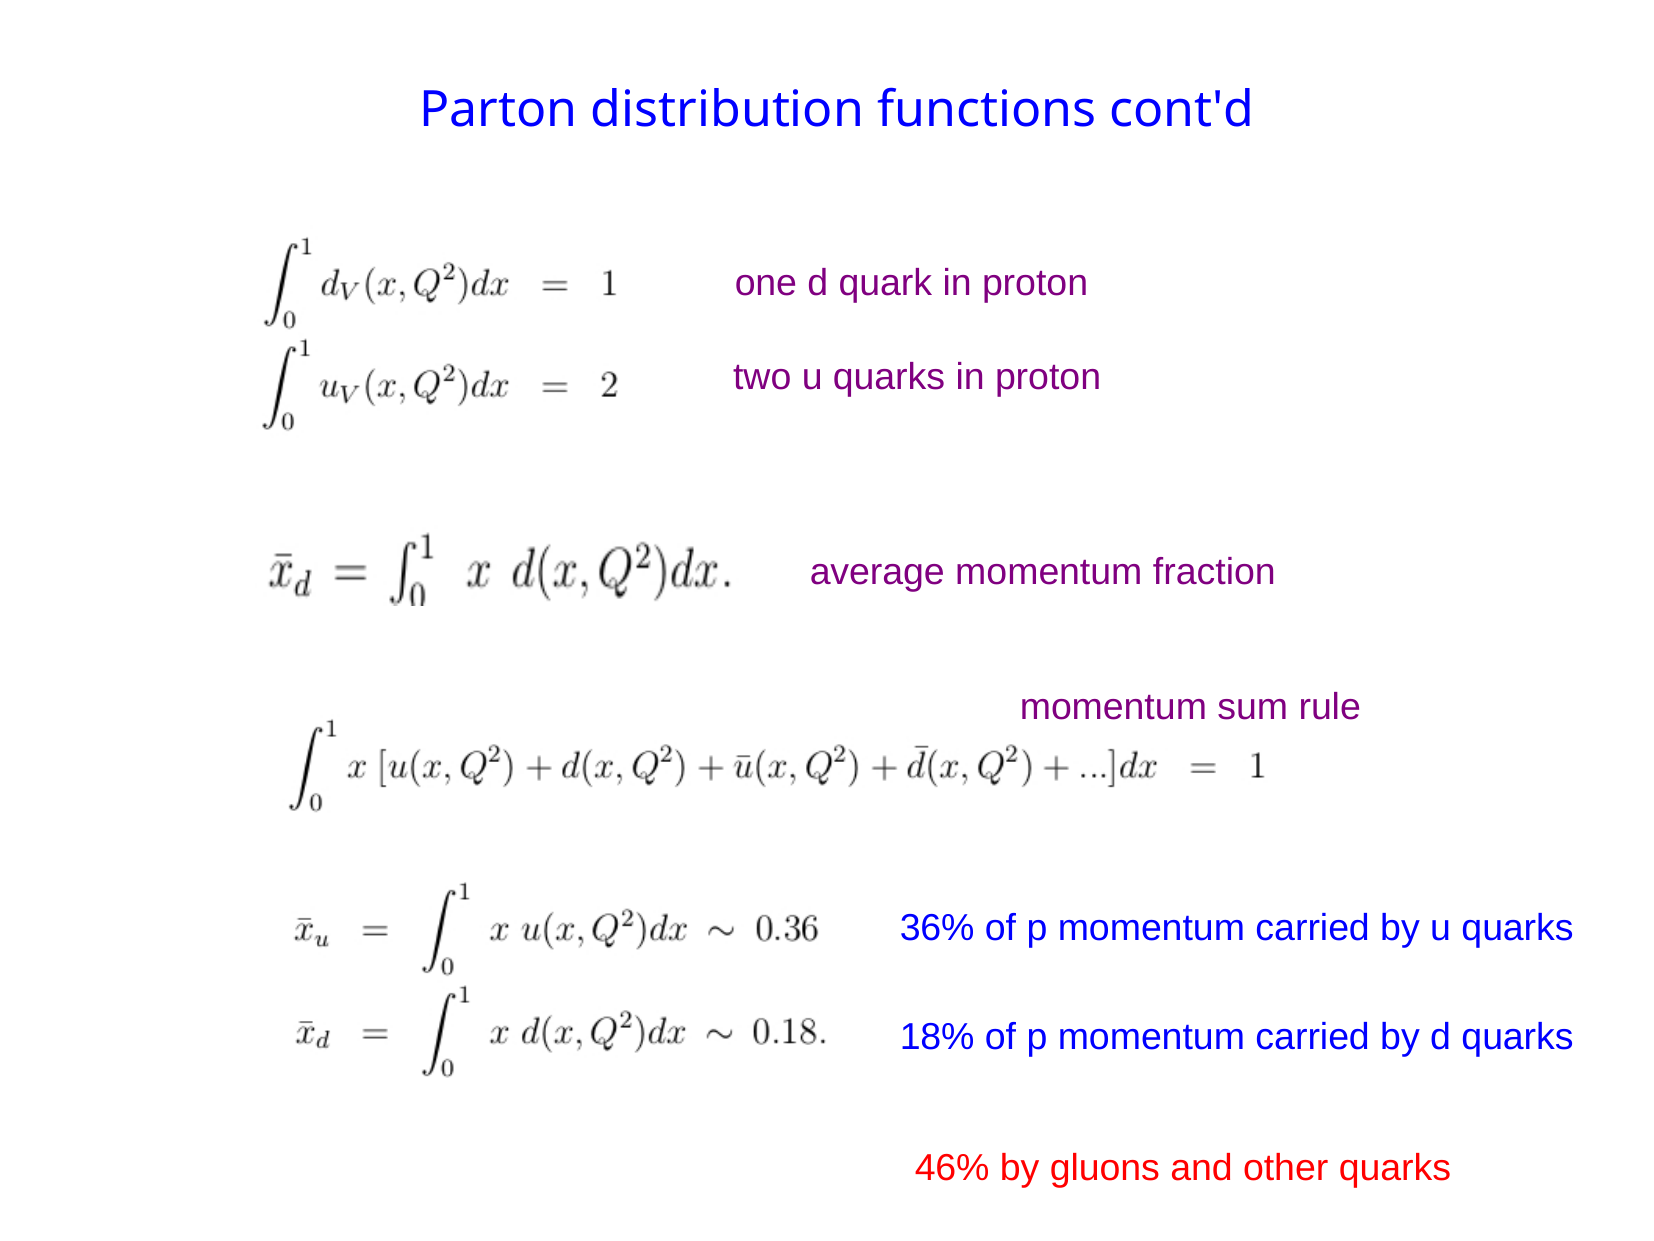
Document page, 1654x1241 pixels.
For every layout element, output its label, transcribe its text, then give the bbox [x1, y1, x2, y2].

text_box Parton distribution functions cont'd [405, 75, 1275, 146]
picture [255, 524, 739, 606]
text_box average momentum fraction [795, 543, 1291, 601]
text_box 18% of p momentum carried by d quarks [885, 1008, 1589, 1066]
text_box one d quark in proton [720, 255, 1104, 312]
text_box momentum sum rule [1005, 678, 1376, 736]
text_box 46% by gluons and other quarks [900, 1140, 1467, 1197]
picture [255, 870, 934, 1096]
text_box 36% of p momentum carried by u quarks [885, 900, 1589, 957]
picture [255, 214, 660, 451]
picture [255, 699, 1291, 826]
text_box two u quarks in proton [718, 348, 1117, 406]
